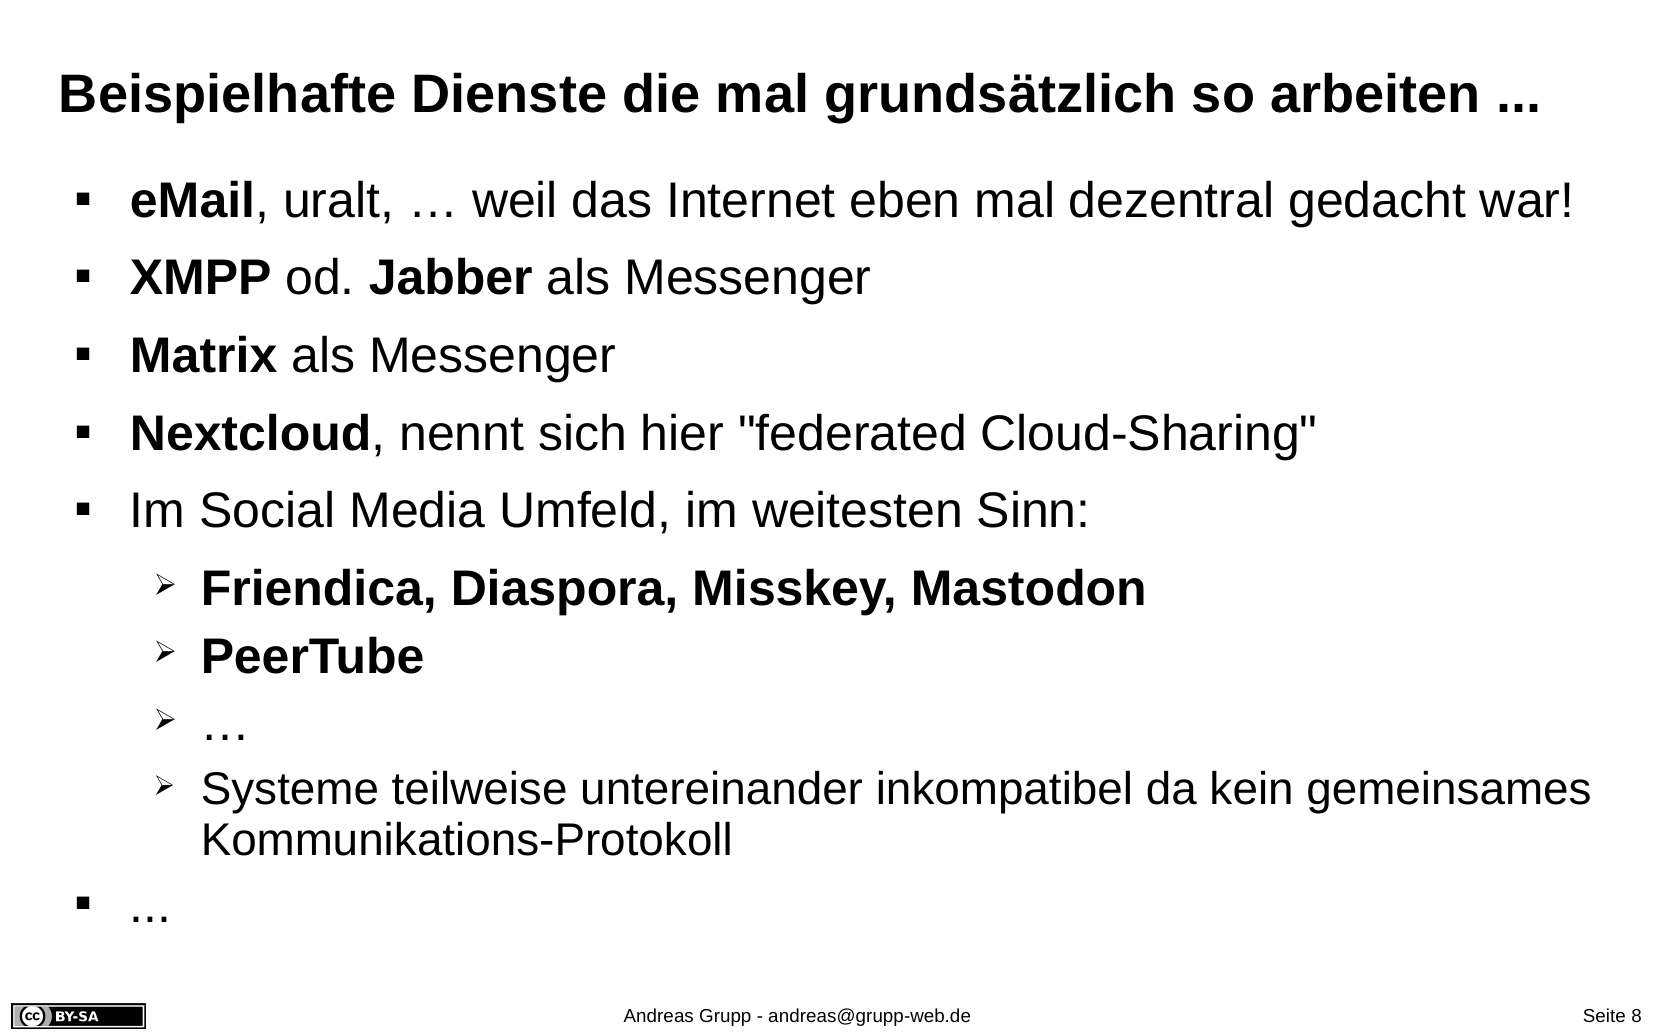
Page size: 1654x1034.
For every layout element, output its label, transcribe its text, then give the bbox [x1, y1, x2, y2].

title Beispielhafte Dienste die mal grundsätzlich so arbeiten ... [59, 24, 1625, 165]
picture [11, 1003, 146, 1029]
list eMail, uralt, … weil das Internet eben mal dezentral gedacht war! XMPP od. Jabber als Messenger Matrix als Messenger Nextcloud, nennt sich hier "federated Cloud-Sharing" Im Social Media Umfeld, im weitesten Sinn: Friendica, Diaspora, Misskey, Mastodon PeerTube … Systeme teilweise untereinander inkompatibel da kein gemeinsames Kommunikations-Protokoll ... [59, 172, 1595, 952]
